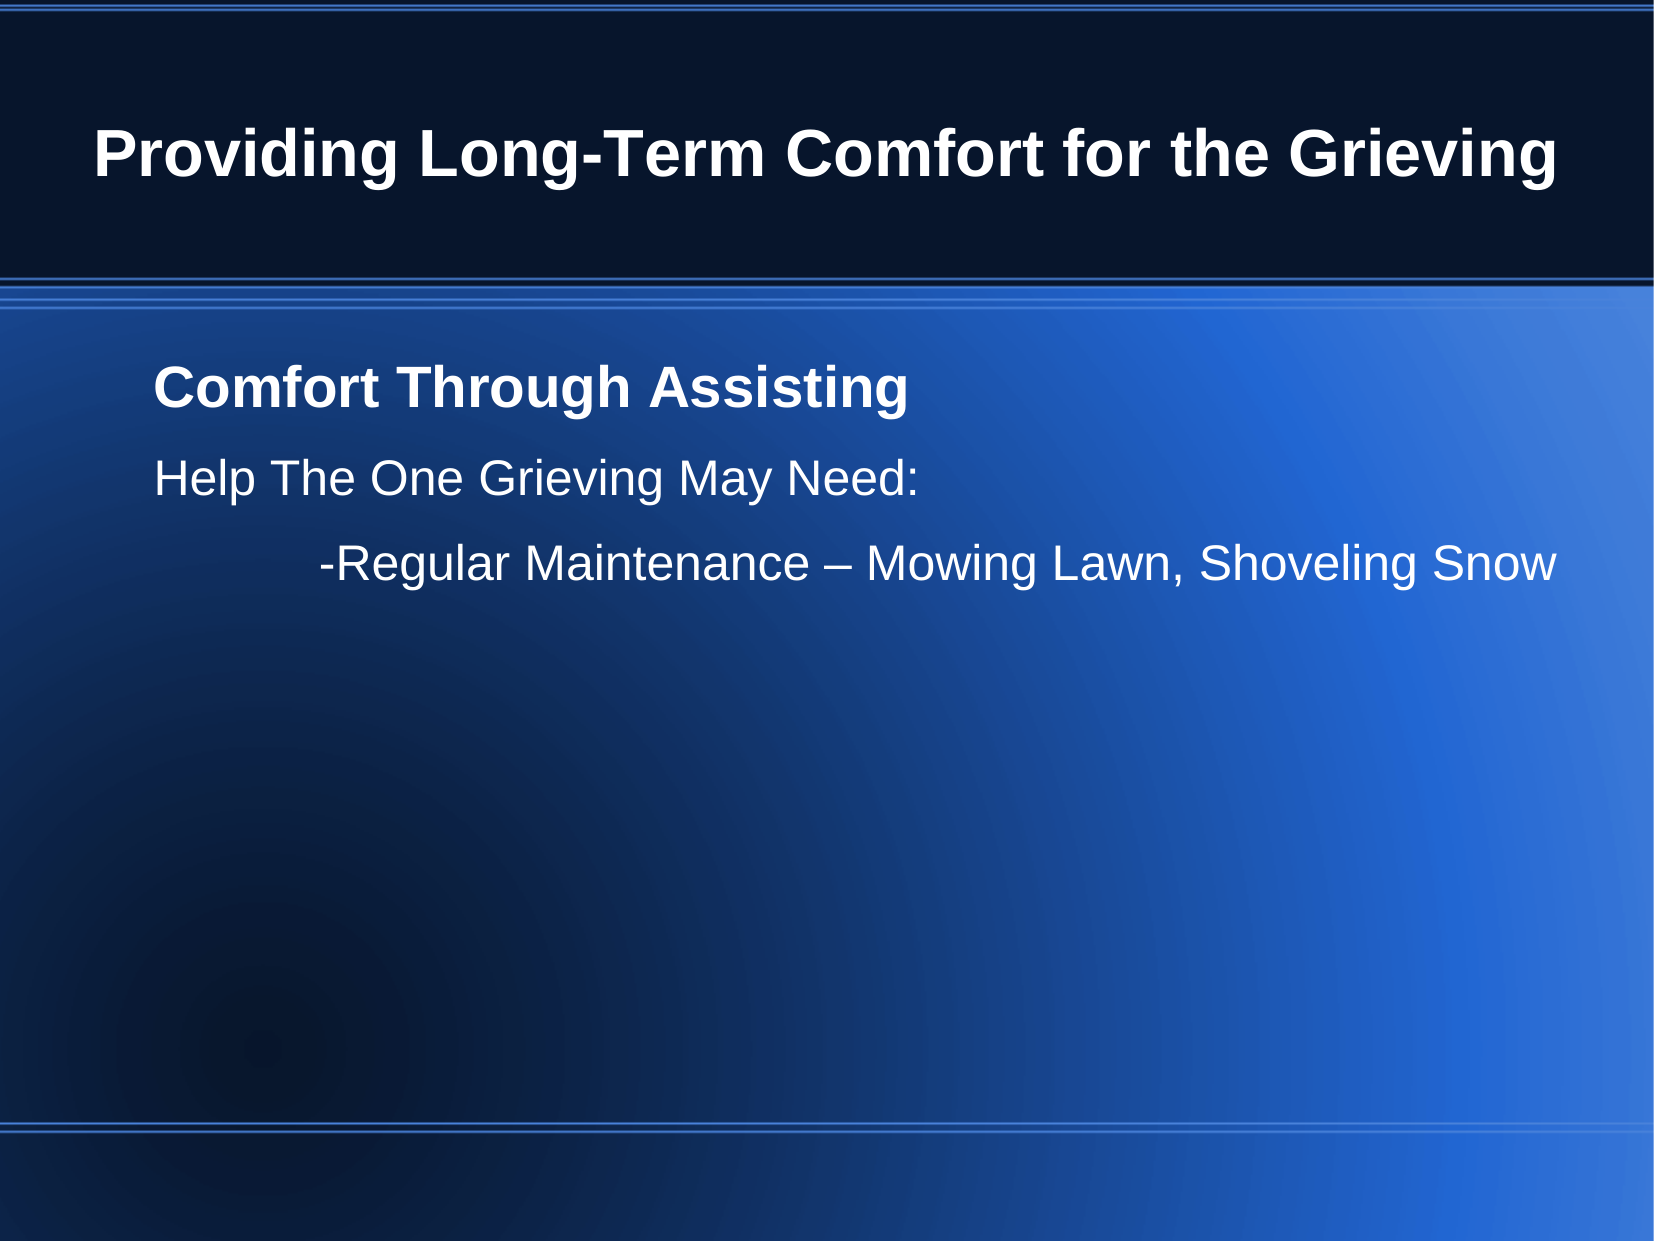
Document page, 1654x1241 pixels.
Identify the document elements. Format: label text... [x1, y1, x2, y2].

picture [0, 0, 1654, 1241]
title Providing Long-Term Comfort for the Grieving [82, 49, 1571, 257]
list Comfort Through Assisting Help The One Grieving May Need: -Regular Maintenance – Mowing Lawn, Shoveling Snow [82, 355, 1571, 1058]
